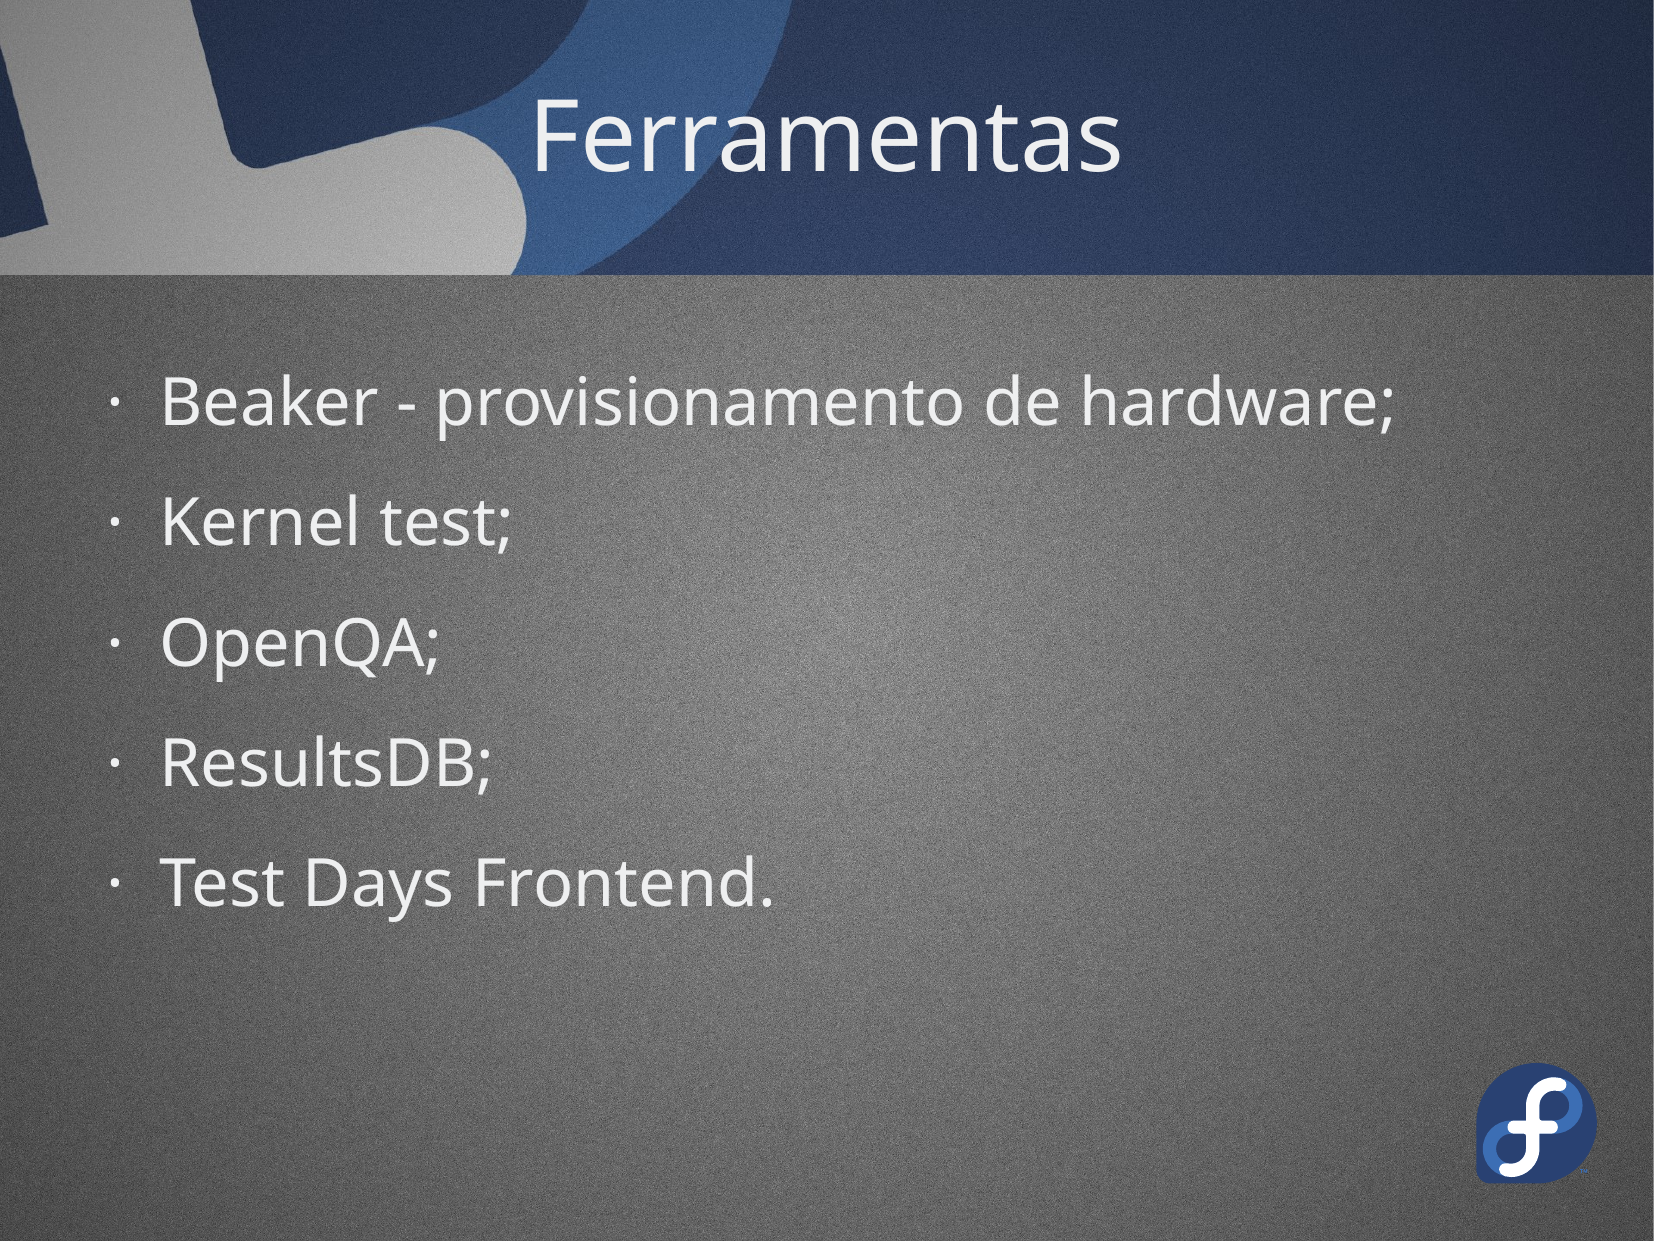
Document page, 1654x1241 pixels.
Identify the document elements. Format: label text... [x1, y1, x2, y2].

list Beaker - provisionamento de hardware; Kernel test; OpenQA; ResultsDB; Test Days Frontend. [88, 354, 1565, 1063]
title Ferramentas [88, 29, 1565, 237]
picture [0, 0, 1654, 1241]
